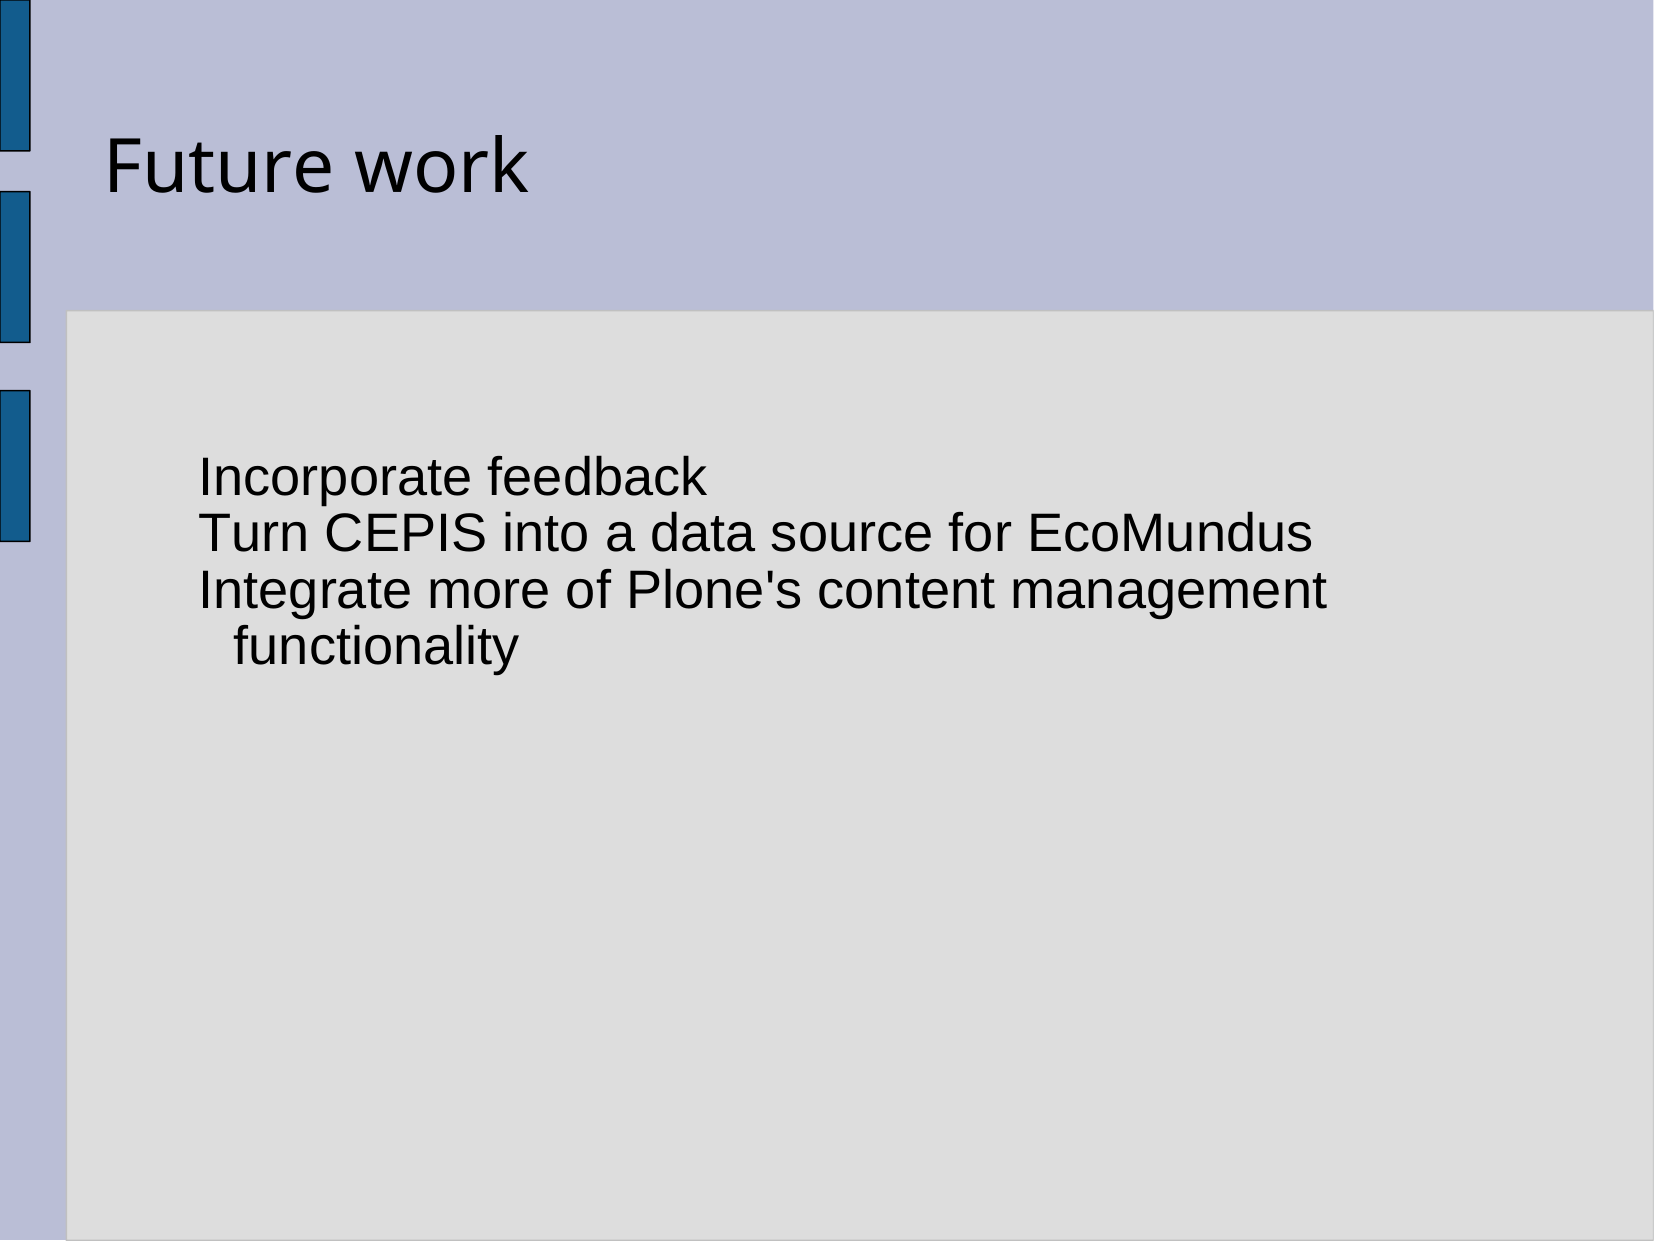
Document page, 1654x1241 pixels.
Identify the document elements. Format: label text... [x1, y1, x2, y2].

text_box Incorporate feedback Turn CEPIS into a data source for EcoMundus Integrate more of Plone's content management functionality [148, 443, 1535, 973]
text_box Future work [88, 86, 1595, 207]
